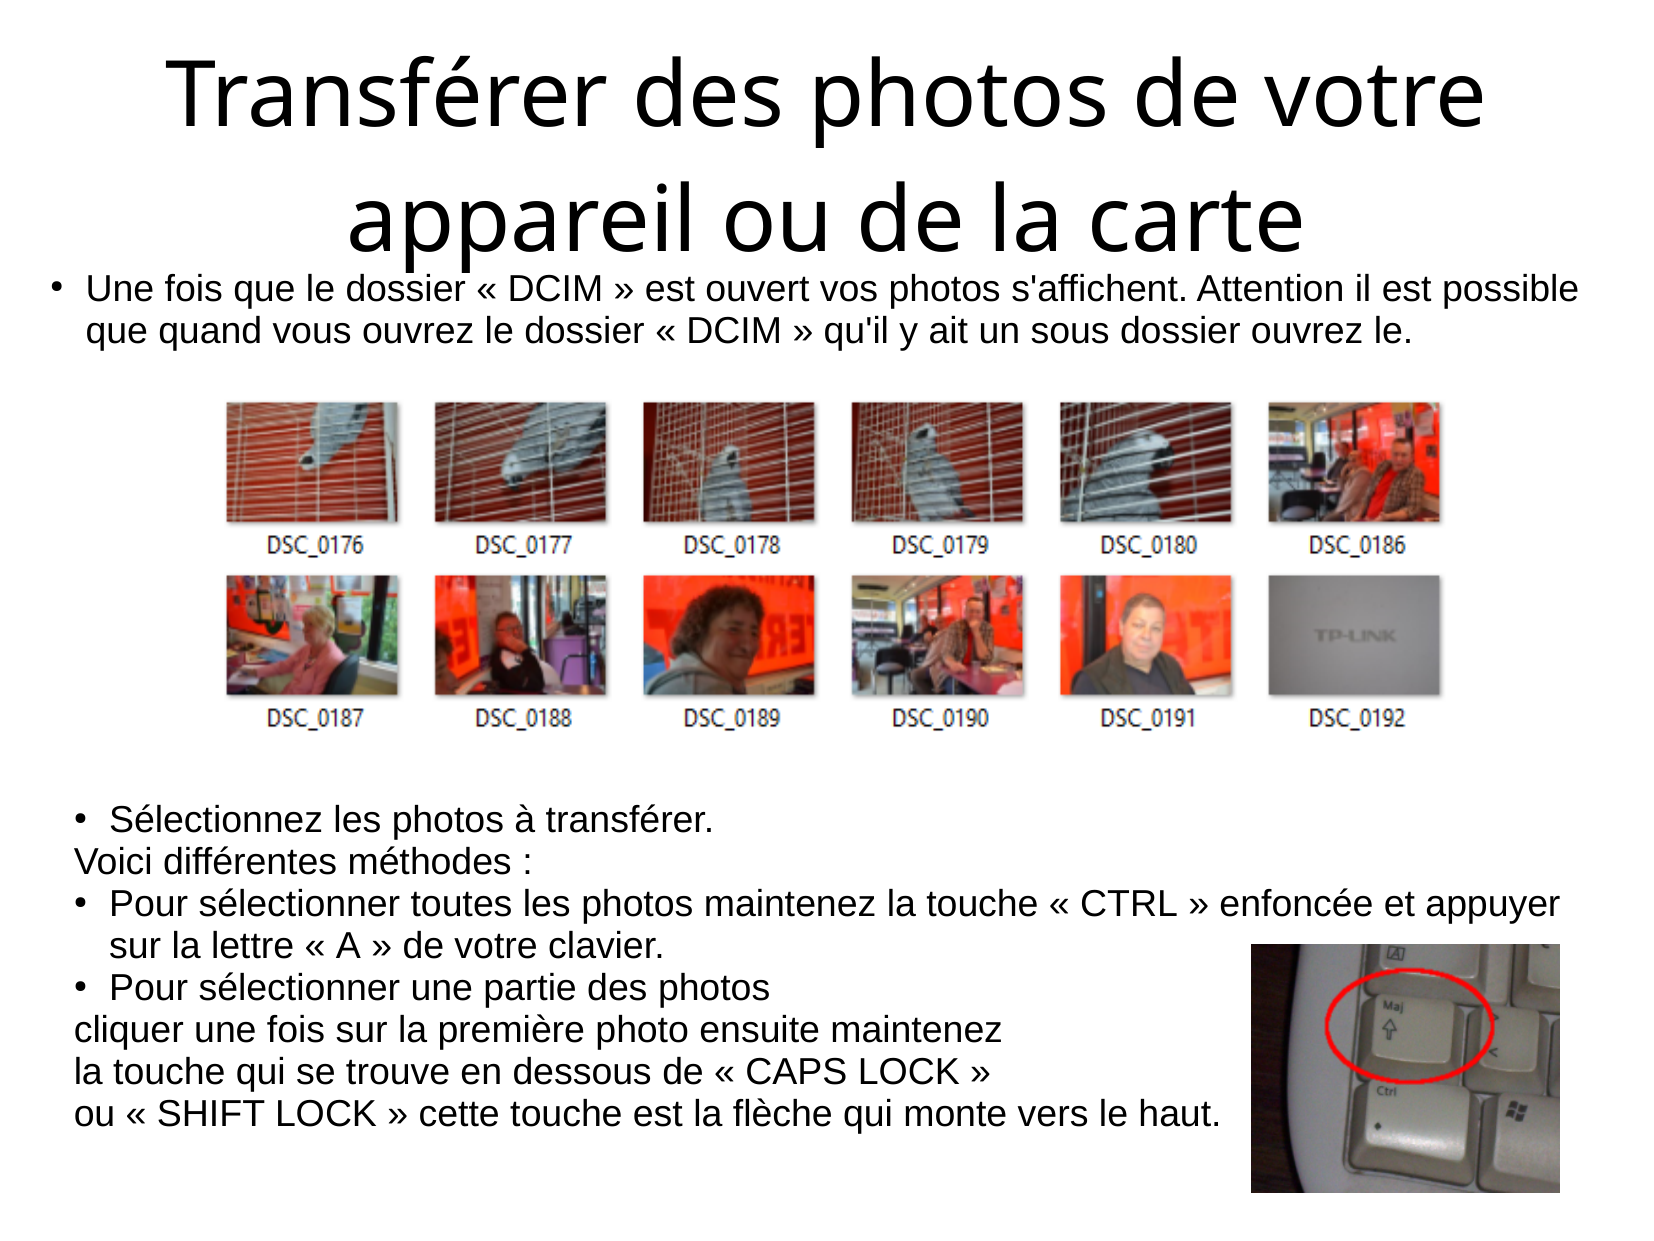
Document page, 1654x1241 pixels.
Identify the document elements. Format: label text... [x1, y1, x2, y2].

text_box Sélectionnez les photos à transférer. Voici différentes méthodes : Pour sélectionner toutes les photos maintenez la touche « CTRL » enfoncée et appuyer sur la lettre « A » de votre clavier. Pour sélectionner une partie des photos cliquer une fois sur la première photo ensuite maintenez la touche qui se trouve en dessous de « CAPS LOCK » ou « SHIFT LOCK » cette touche est la flèche qui monte vers le haut. [59, 791, 1619, 1143]
picture [1251, 944, 1560, 1193]
picture [212, 383, 1453, 745]
text_box Une fois que le dossier « DCIM » est ouvert vos photos s'affichent. Attention il est possible que quand vous ouvrez le dossier « DCIM » qu'il y ait un sous dossier ouvrez le. [35, 259, 1619, 359]
title Transférer des photos de votre appareil ou de la carte [82, 49, 1571, 257]
